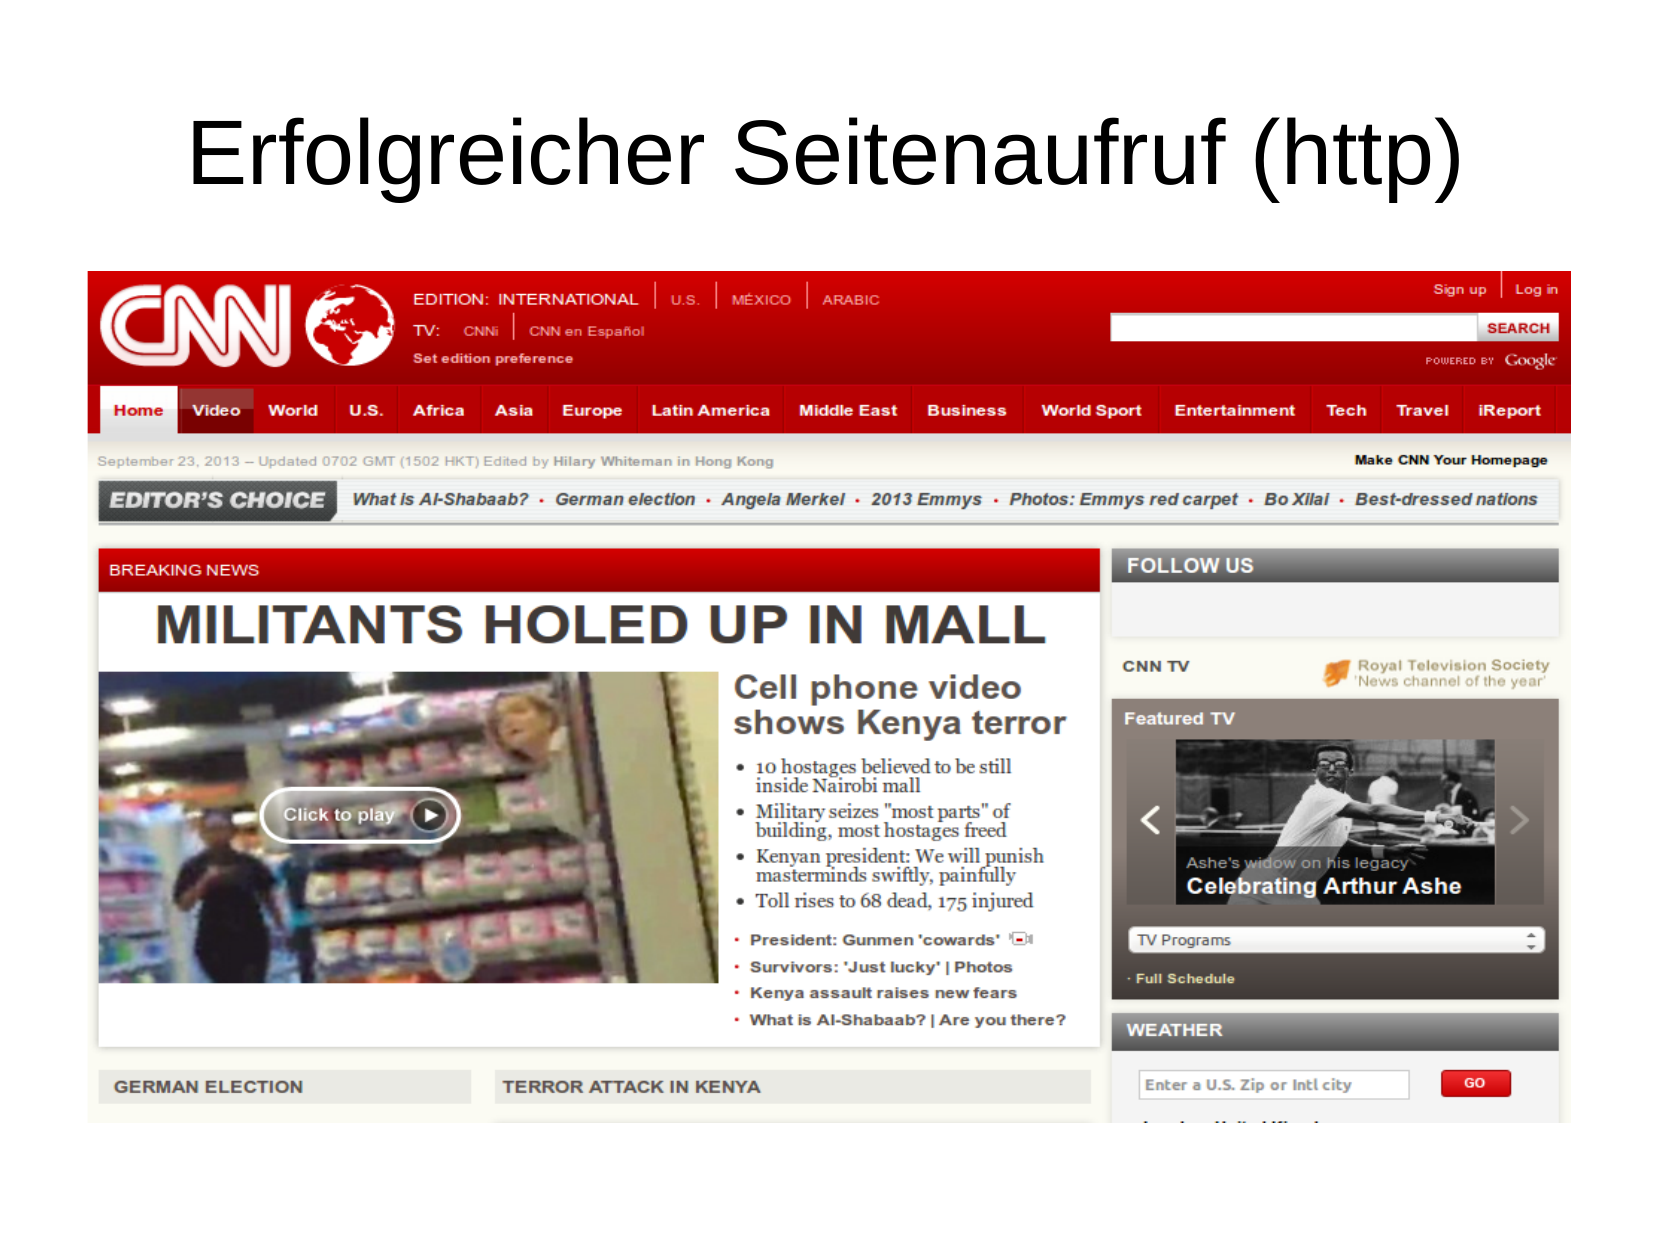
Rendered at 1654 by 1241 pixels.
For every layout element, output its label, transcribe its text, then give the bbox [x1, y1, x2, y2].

picture [87, 271, 1571, 1123]
title Erfolgreicher Seitenaufruf (http) [82, 49, 1571, 257]
